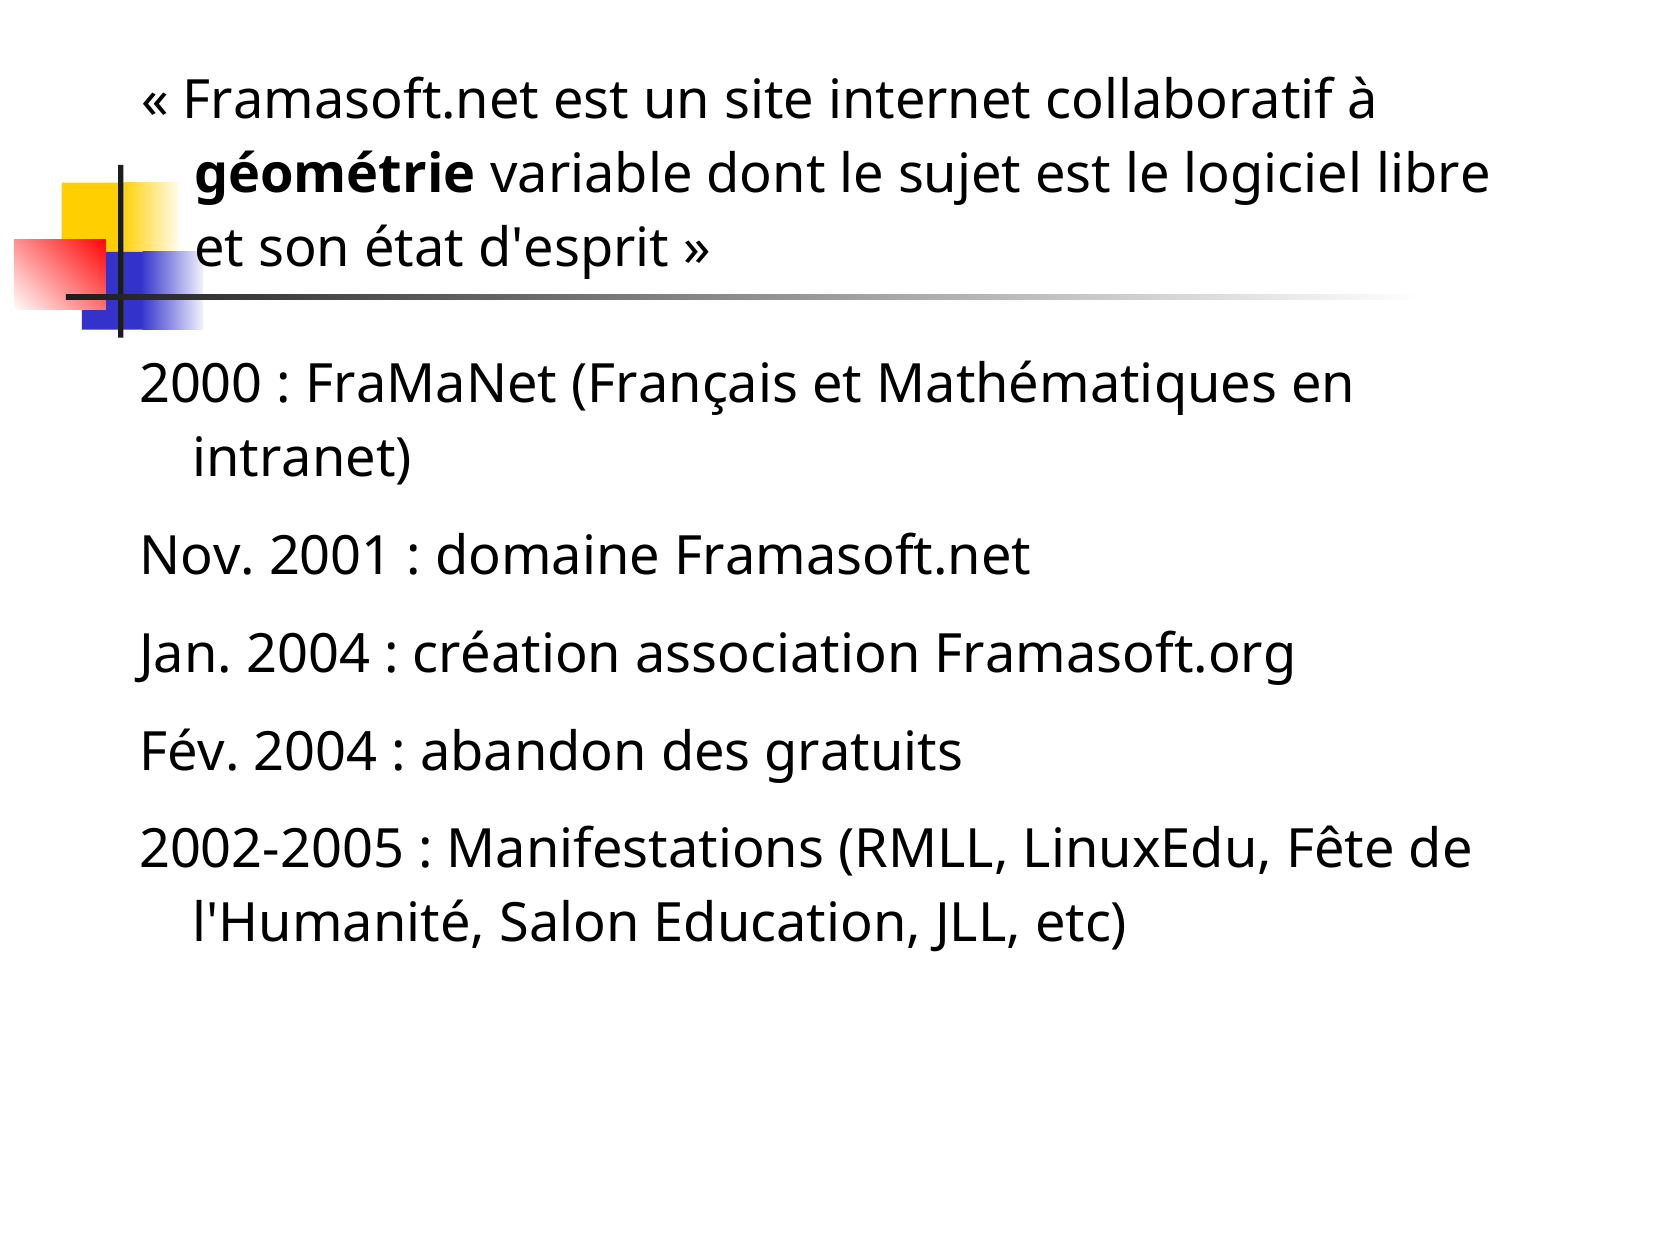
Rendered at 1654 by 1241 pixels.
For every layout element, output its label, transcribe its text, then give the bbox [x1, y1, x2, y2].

title « Framasoft.net est un site internet collaboratif à géométrie variable dont le sujet est le logiciel libre et son état d'esprit » [123, 67, 1536, 275]
list 2000 : FraMaNet (Français et Mathématiques en intranet) Nov. 2001 : domaine Framasoft.net Jan. 2004 : création association Framasoft.org Fév. 2004 : abandon des gratuits 2002-2005 : Manifestations (RMLL, LinuxEdu, Fête de l'Humanité, Salon Education, JLL, etc) [121, 344, 1534, 1127]
